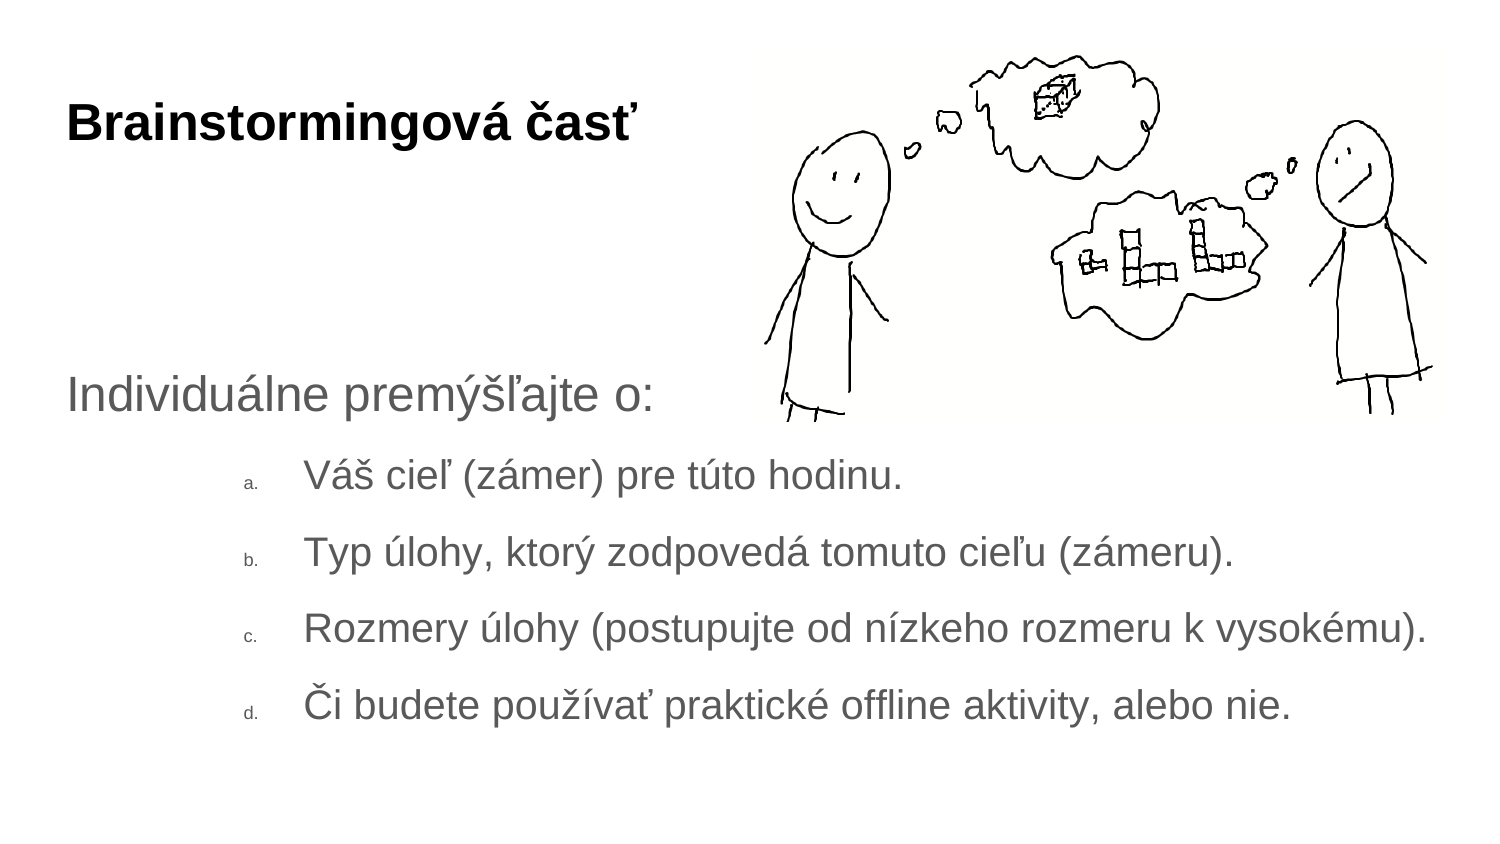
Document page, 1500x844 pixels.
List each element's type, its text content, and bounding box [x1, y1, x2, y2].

title Brainstormingová časť [51, 72, 750, 167]
picture [750, 43, 1449, 422]
list Individuálne premýšľajte o: Váš cieľ (zámer) pre túto hodinu. Typ úlohy, ktorý zodpovedá tomuto cieľu (zámeru). Rozmery úlohy (postupujte od nízkeho rozmeru k vysokému). Či budete používať praktické offline aktivity, alebo nie. [51, 344, 1449, 750]
